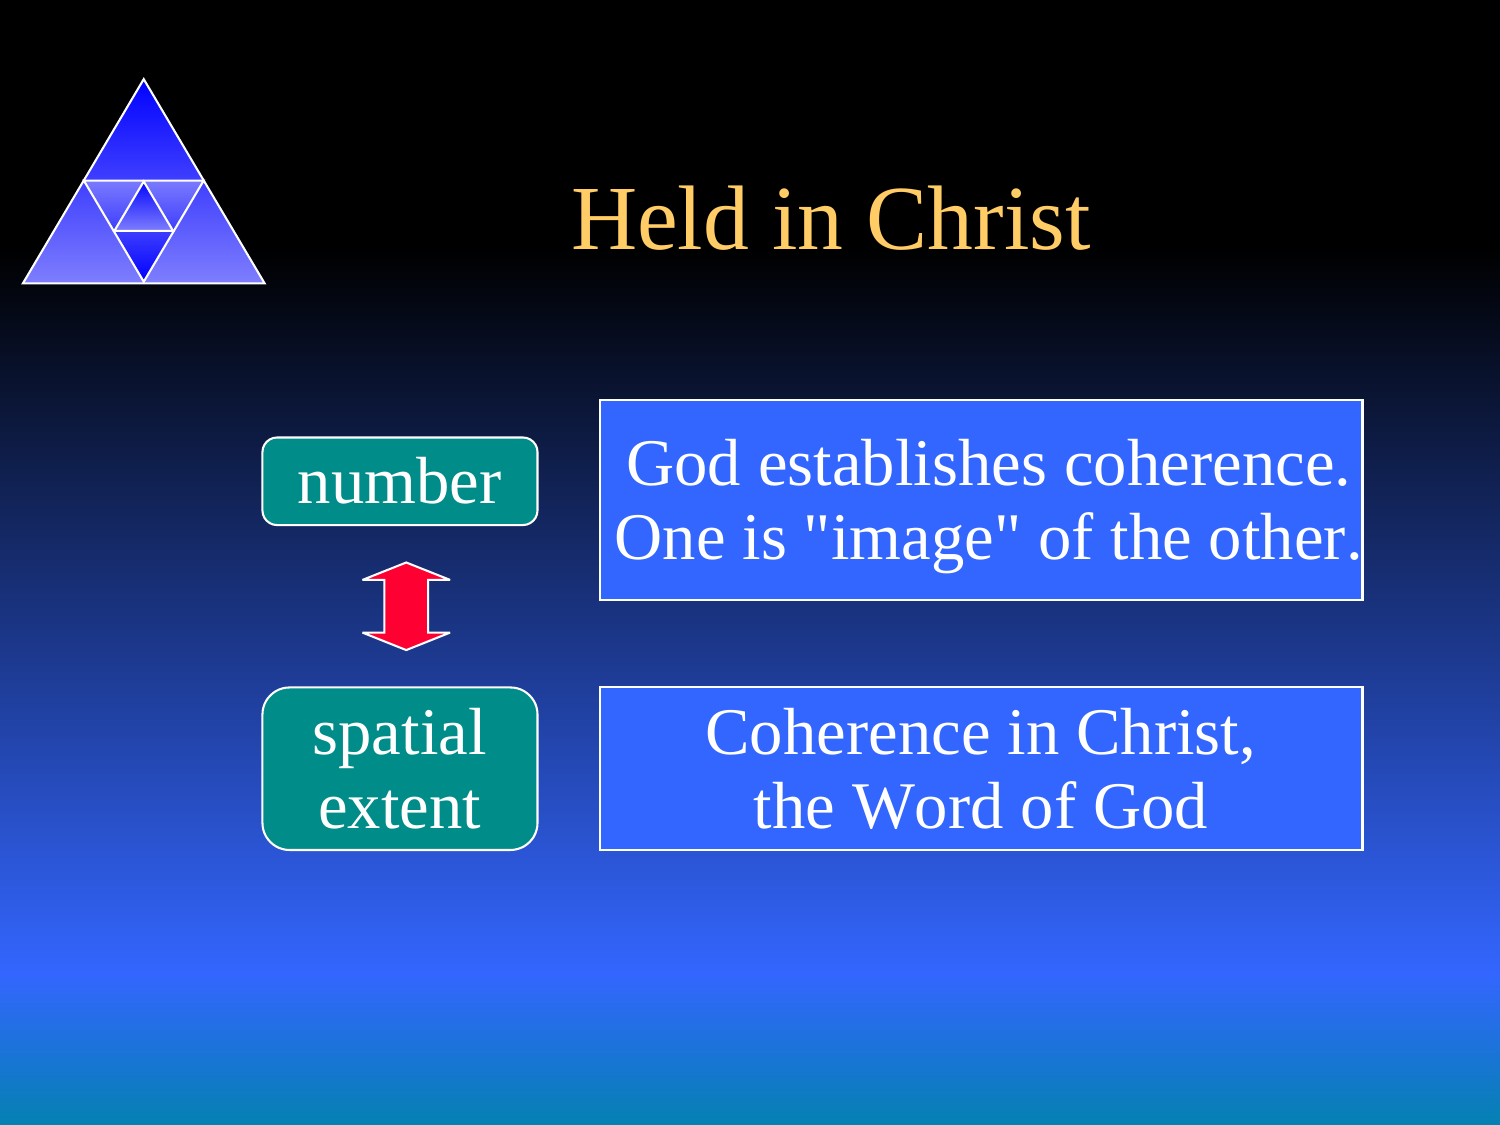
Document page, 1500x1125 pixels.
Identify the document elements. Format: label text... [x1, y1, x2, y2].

text_box [362, 562, 451, 651]
text_box number [262, 437, 538, 526]
text_box Coherence in Christ, the Word of God [600, 687, 1363, 850]
title Held in Christ [275, 124, 1388, 313]
text_box God establishes coherence. One is "image" of the other. [600, 399, 1363, 600]
text_box spatial extent [262, 687, 538, 850]
